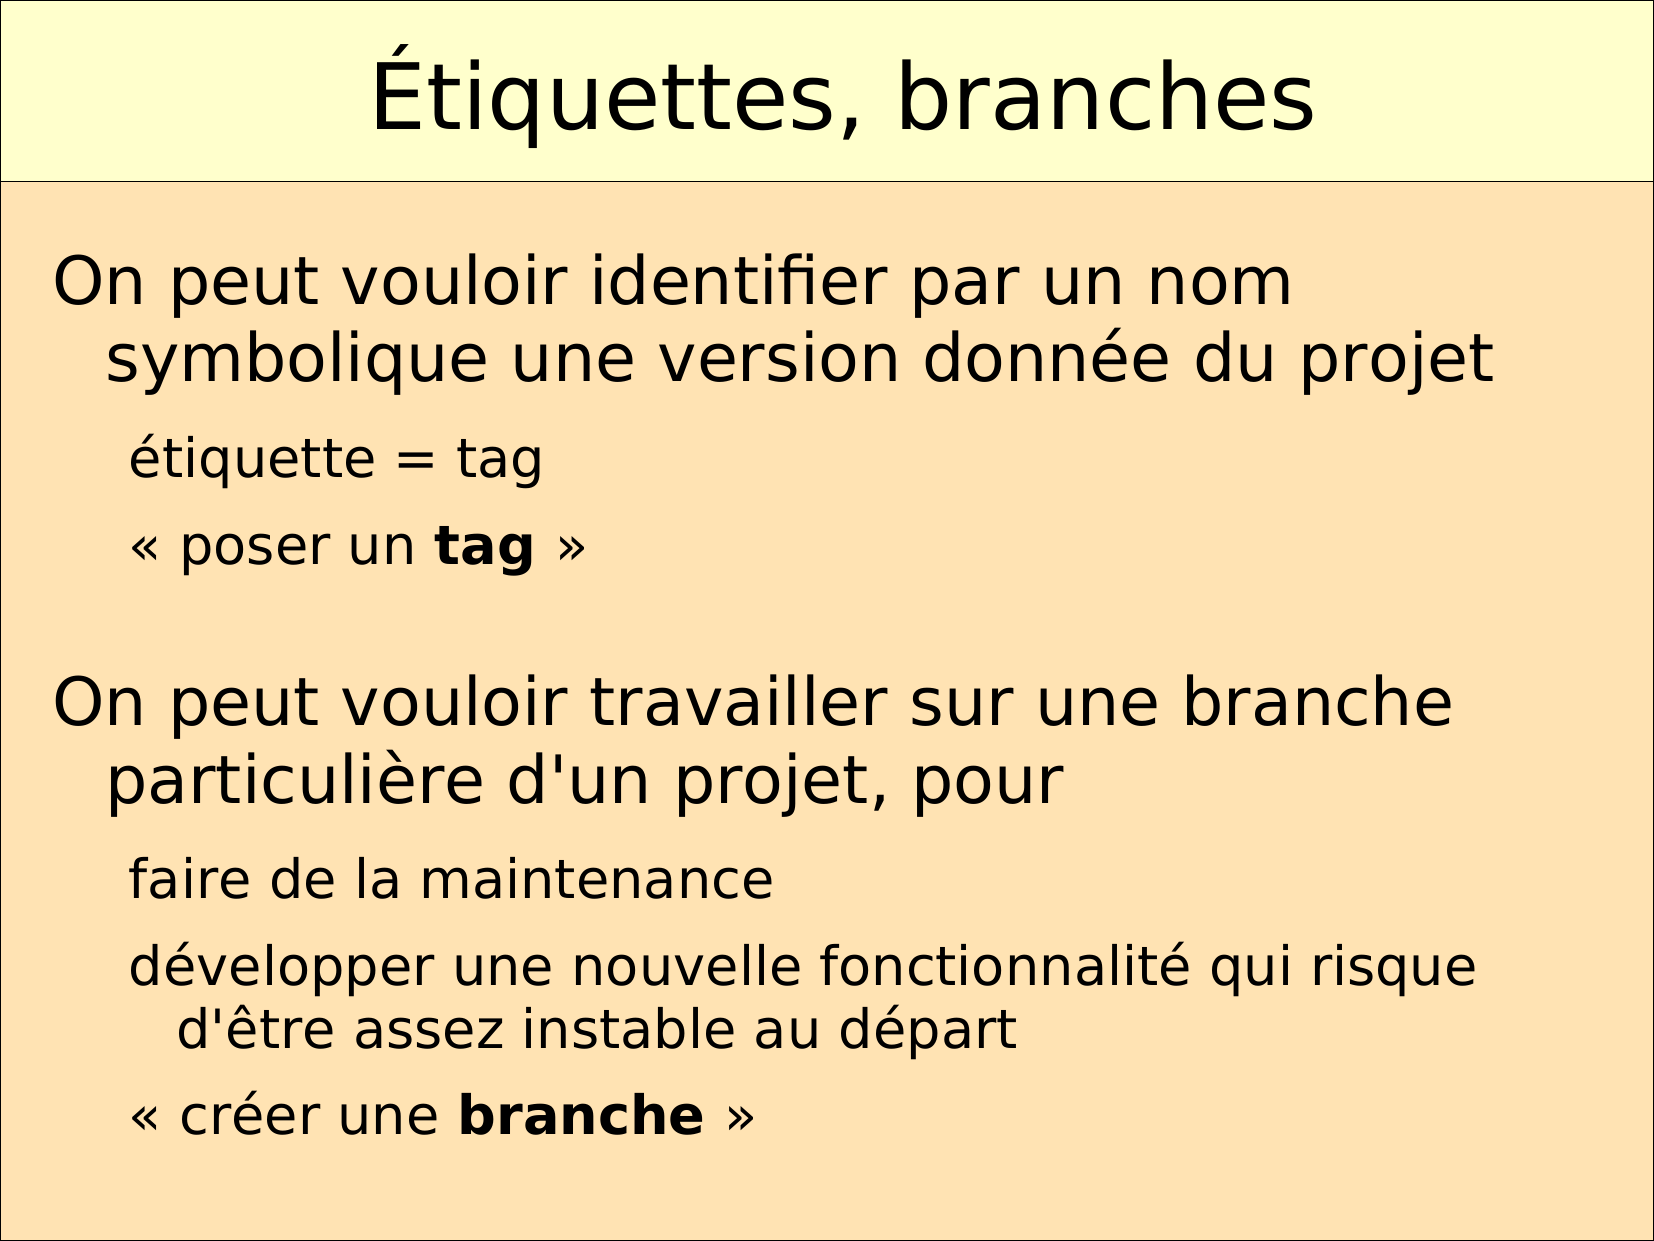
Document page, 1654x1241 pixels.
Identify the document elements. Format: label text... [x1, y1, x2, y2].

title Étiquettes, branches [135, 37, 1552, 158]
list On peut vouloir identifier par un nom symbolique une version donnée du projet étiquette = tag « poser un tag » On peut vouloir travailler sur une branche particulière d'un projet, pour faire de la maintenance développer une nouvelle fonctionnalité qui risque d'être assez instable au départ « créer une branche » [34, 242, 1611, 1148]
